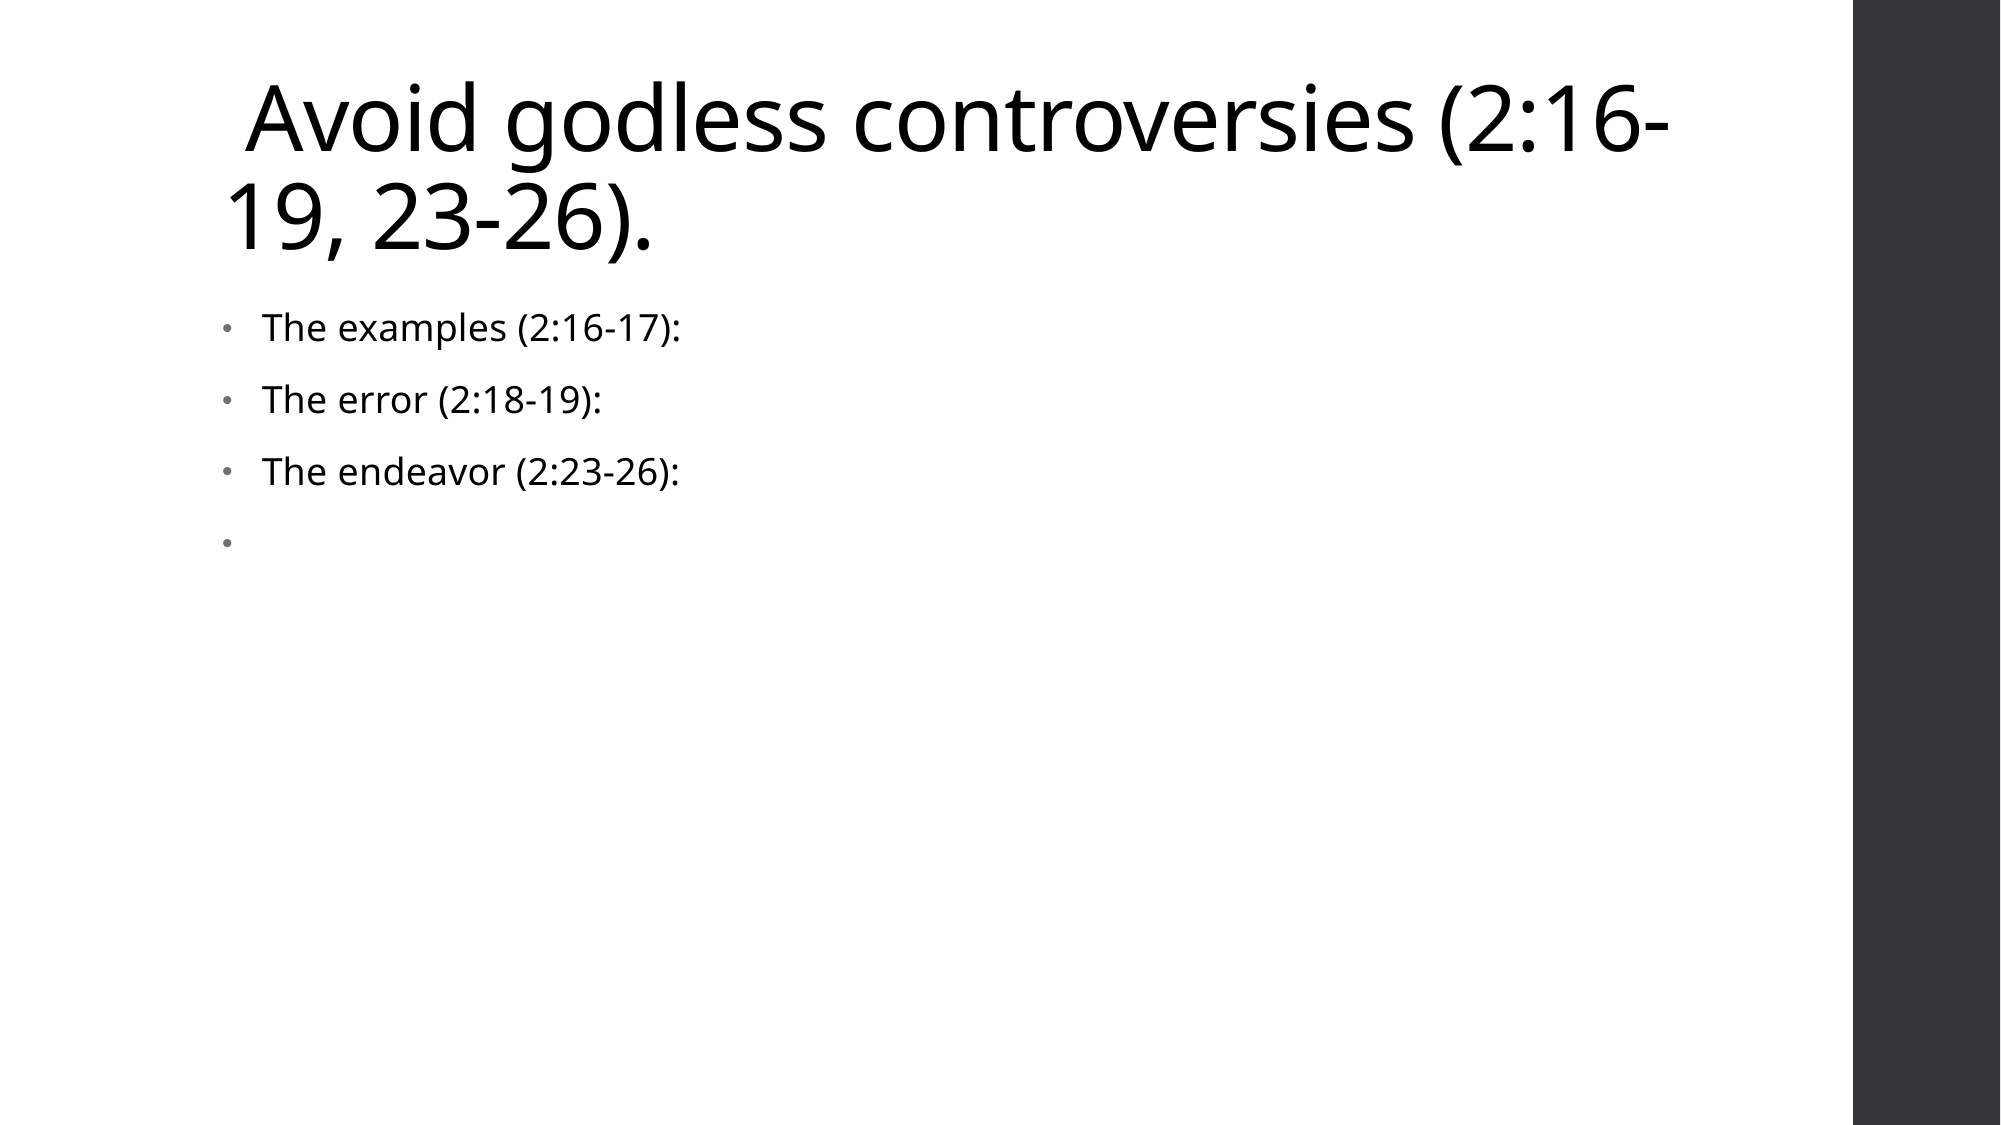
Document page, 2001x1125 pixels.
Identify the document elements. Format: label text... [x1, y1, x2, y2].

title Avoid godless controversies (2:16-19, 23-26). [206, 60, 1797, 278]
list The examples (2:16-17): The error (2:18-19): The endeavor (2:23-26): [206, 299, 1617, 1014]
